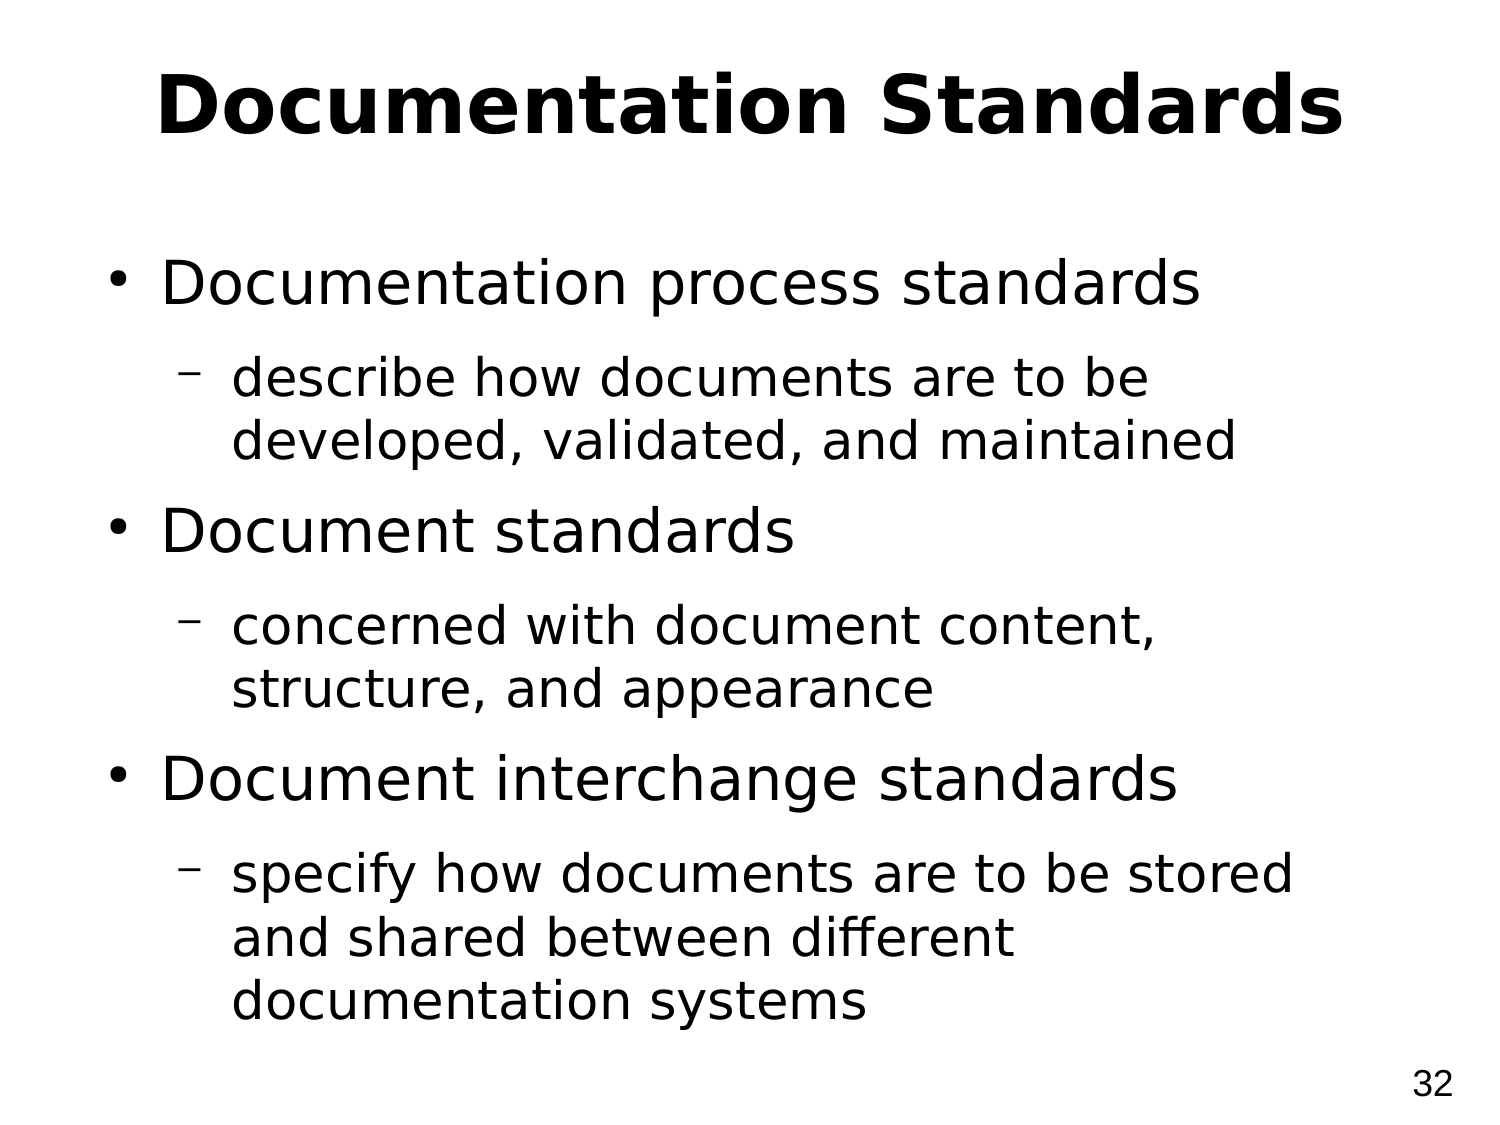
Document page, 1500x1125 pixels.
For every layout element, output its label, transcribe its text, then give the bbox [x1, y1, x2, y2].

list Documentation process standards describe how documents are to be developed, validated, and maintained Document standards concerned with document content, structure, and appearance Document interchange standards specify how documents are to be stored and shared between different documentation systems [75, 236, 1425, 1093]
title Documentation Standards [75, 44, 1425, 177]
